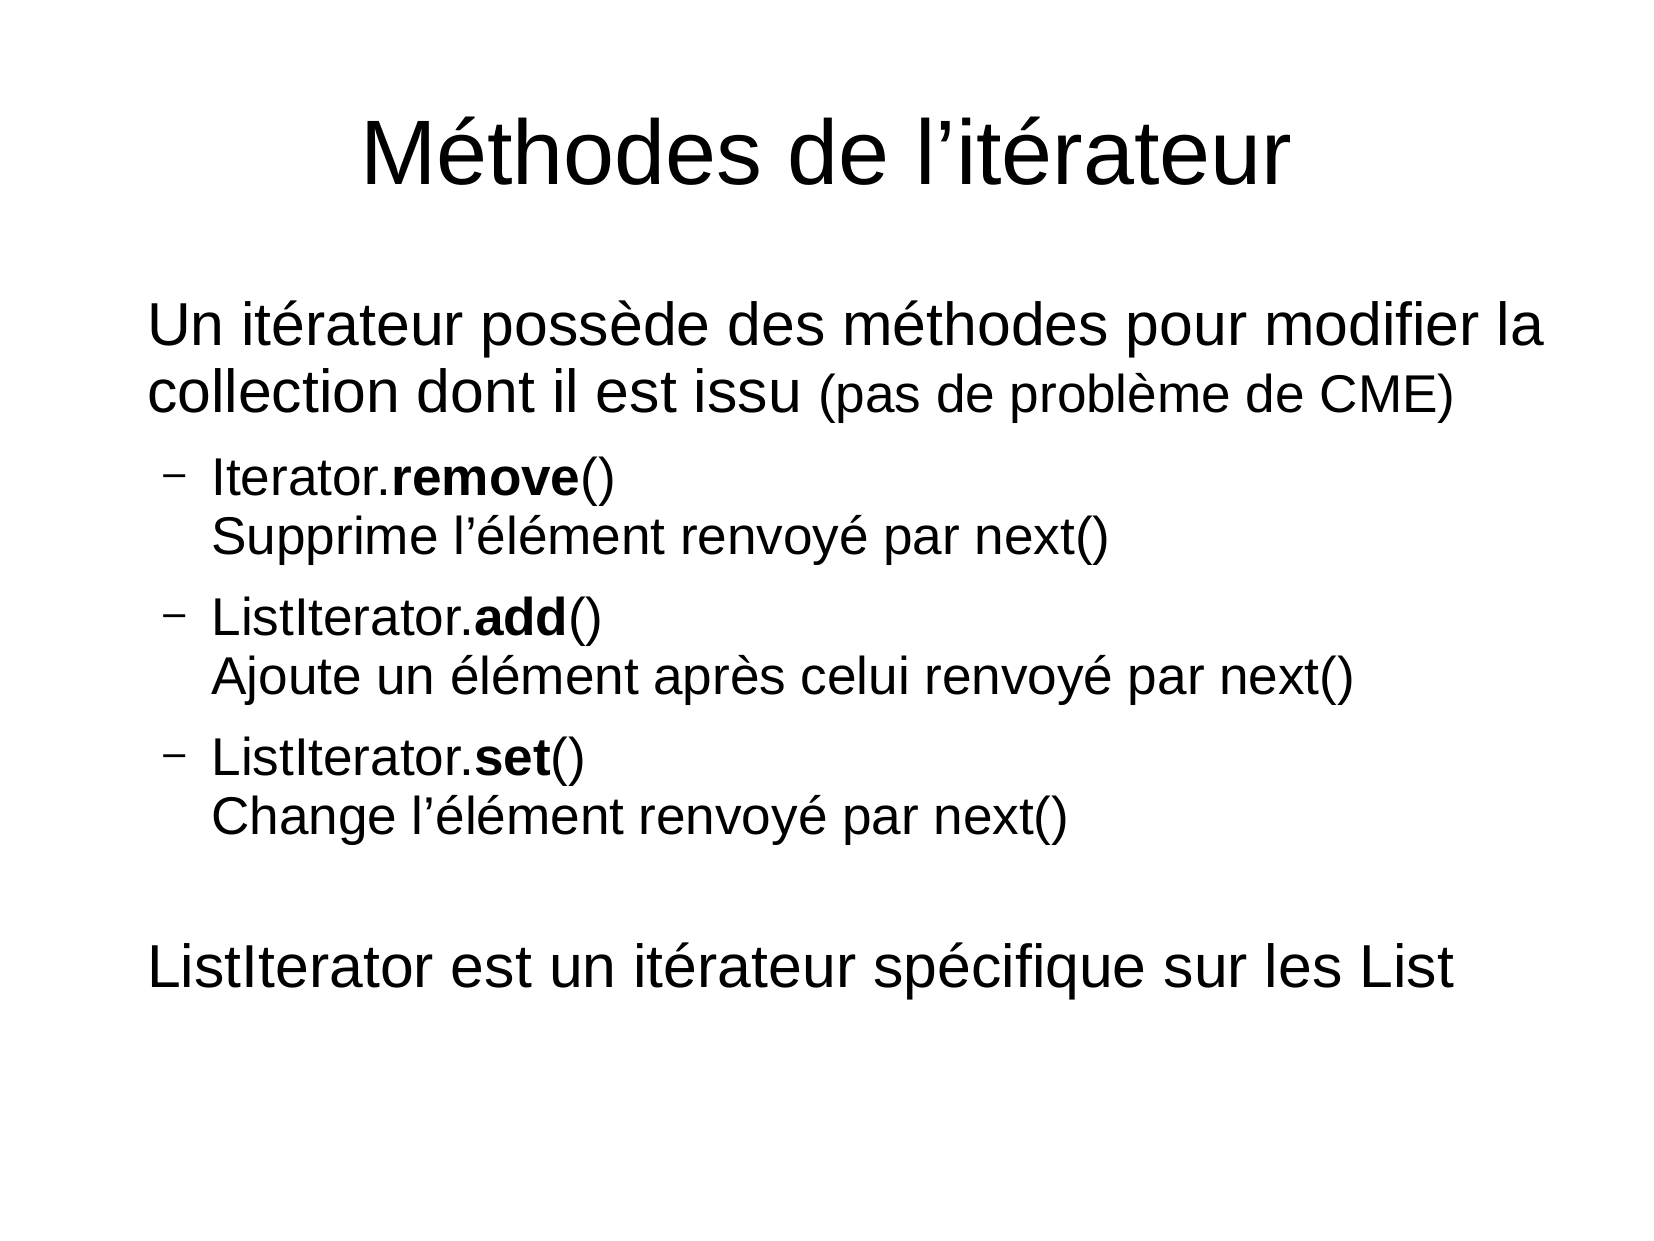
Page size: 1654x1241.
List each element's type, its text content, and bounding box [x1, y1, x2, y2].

list Un itérateur possède des méthodes pour modifier la collection dont il est issu (pas de problème de CME) Iterator.remove() Supprime l’élément renvoyé par next() ListIterator.add() Ajoute un élément après celui renvoyé par next() ListIterator.set() Change l’élément renvoyé par next() ListIterator est un itérateur spécifique sur les List [82, 290, 1571, 1010]
title Méthodes de l’itérateur [82, 49, 1571, 257]
